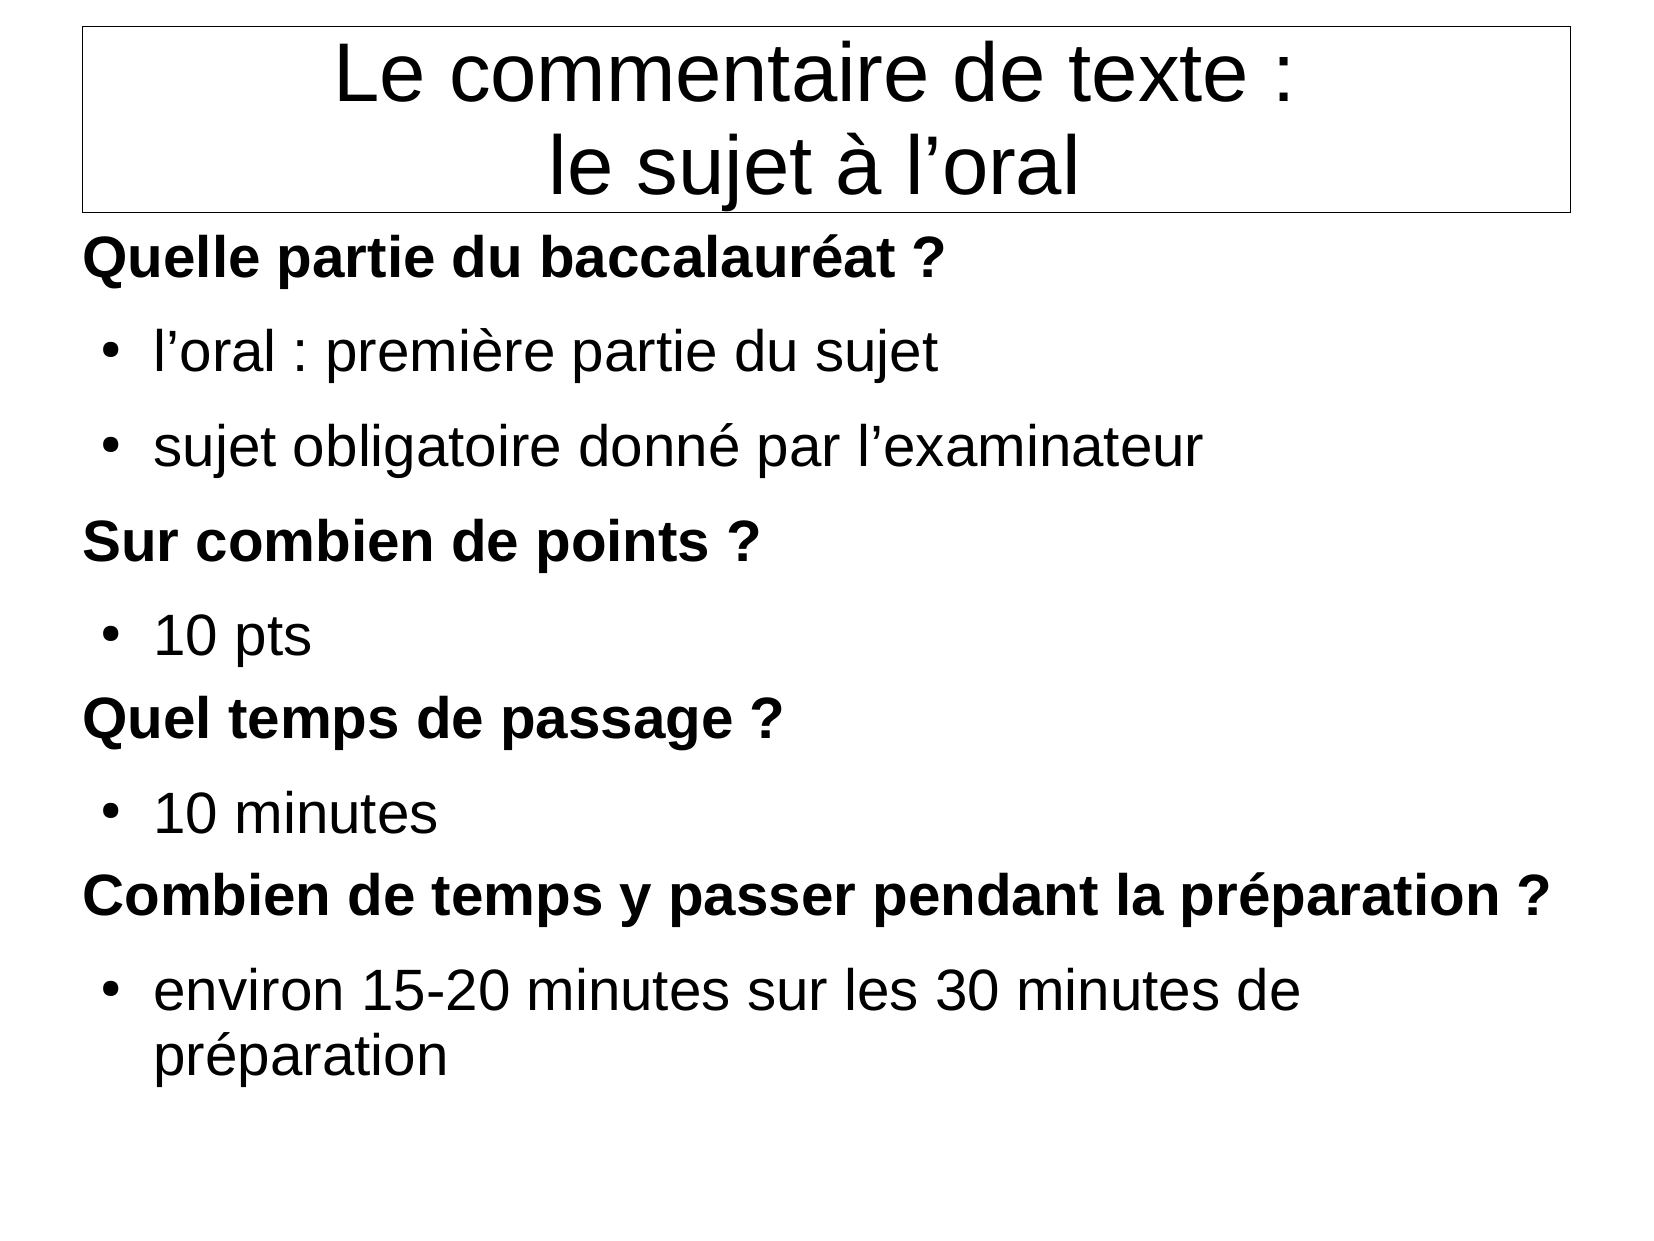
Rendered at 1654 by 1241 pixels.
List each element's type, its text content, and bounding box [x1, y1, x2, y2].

title Le commentaire de texte : le sujet à l’oral [82, 26, 1571, 213]
list Quelle partie du baccalauréat ? l’oral : première partie du sujet sujet obligatoire donné par l’examinateur Sur combien de points ? 10 pts Quel temps de passage ? 10 minutes Combien de temps y passer pendant la préparation ? environ 15-20 minutes sur les 30 minutes de préparation [82, 224, 1571, 1142]
